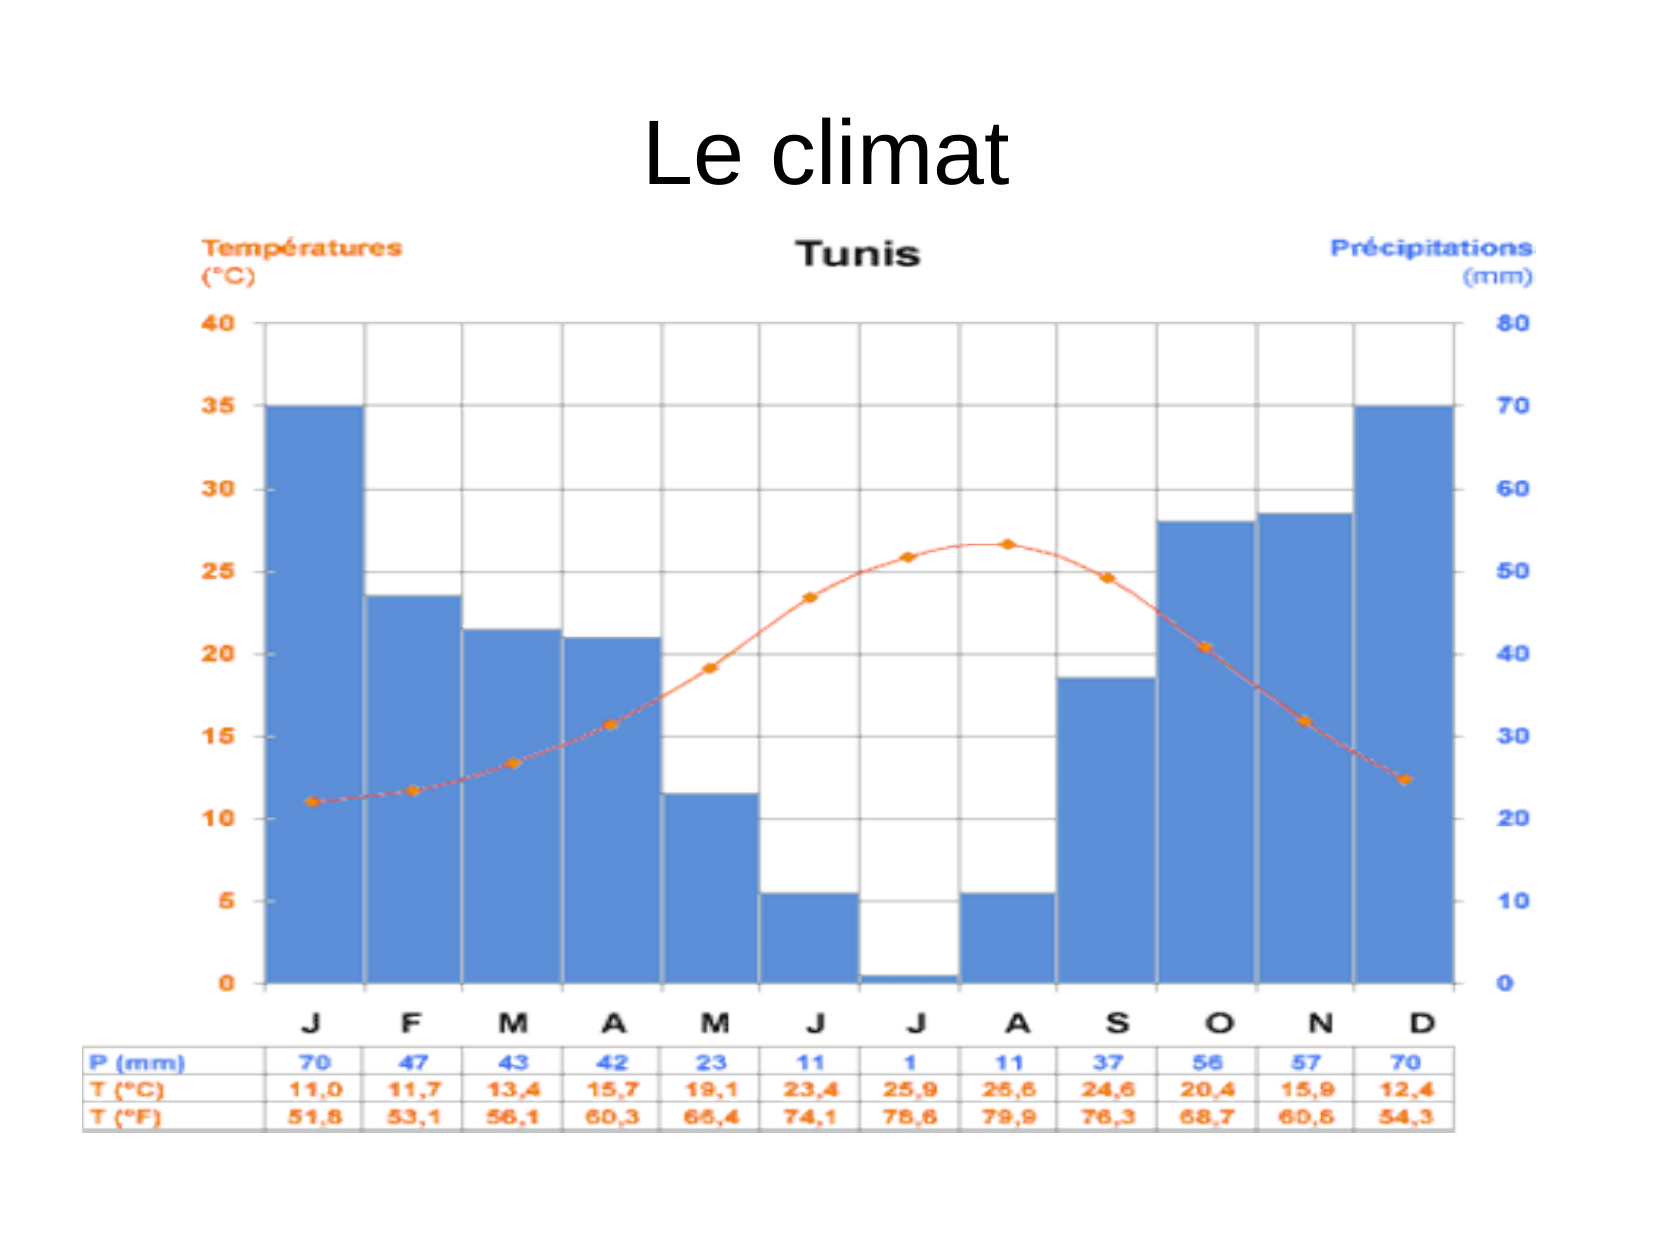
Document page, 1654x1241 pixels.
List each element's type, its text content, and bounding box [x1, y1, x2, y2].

title Le climat [82, 49, 1571, 257]
picture [82, 236, 1536, 1133]
